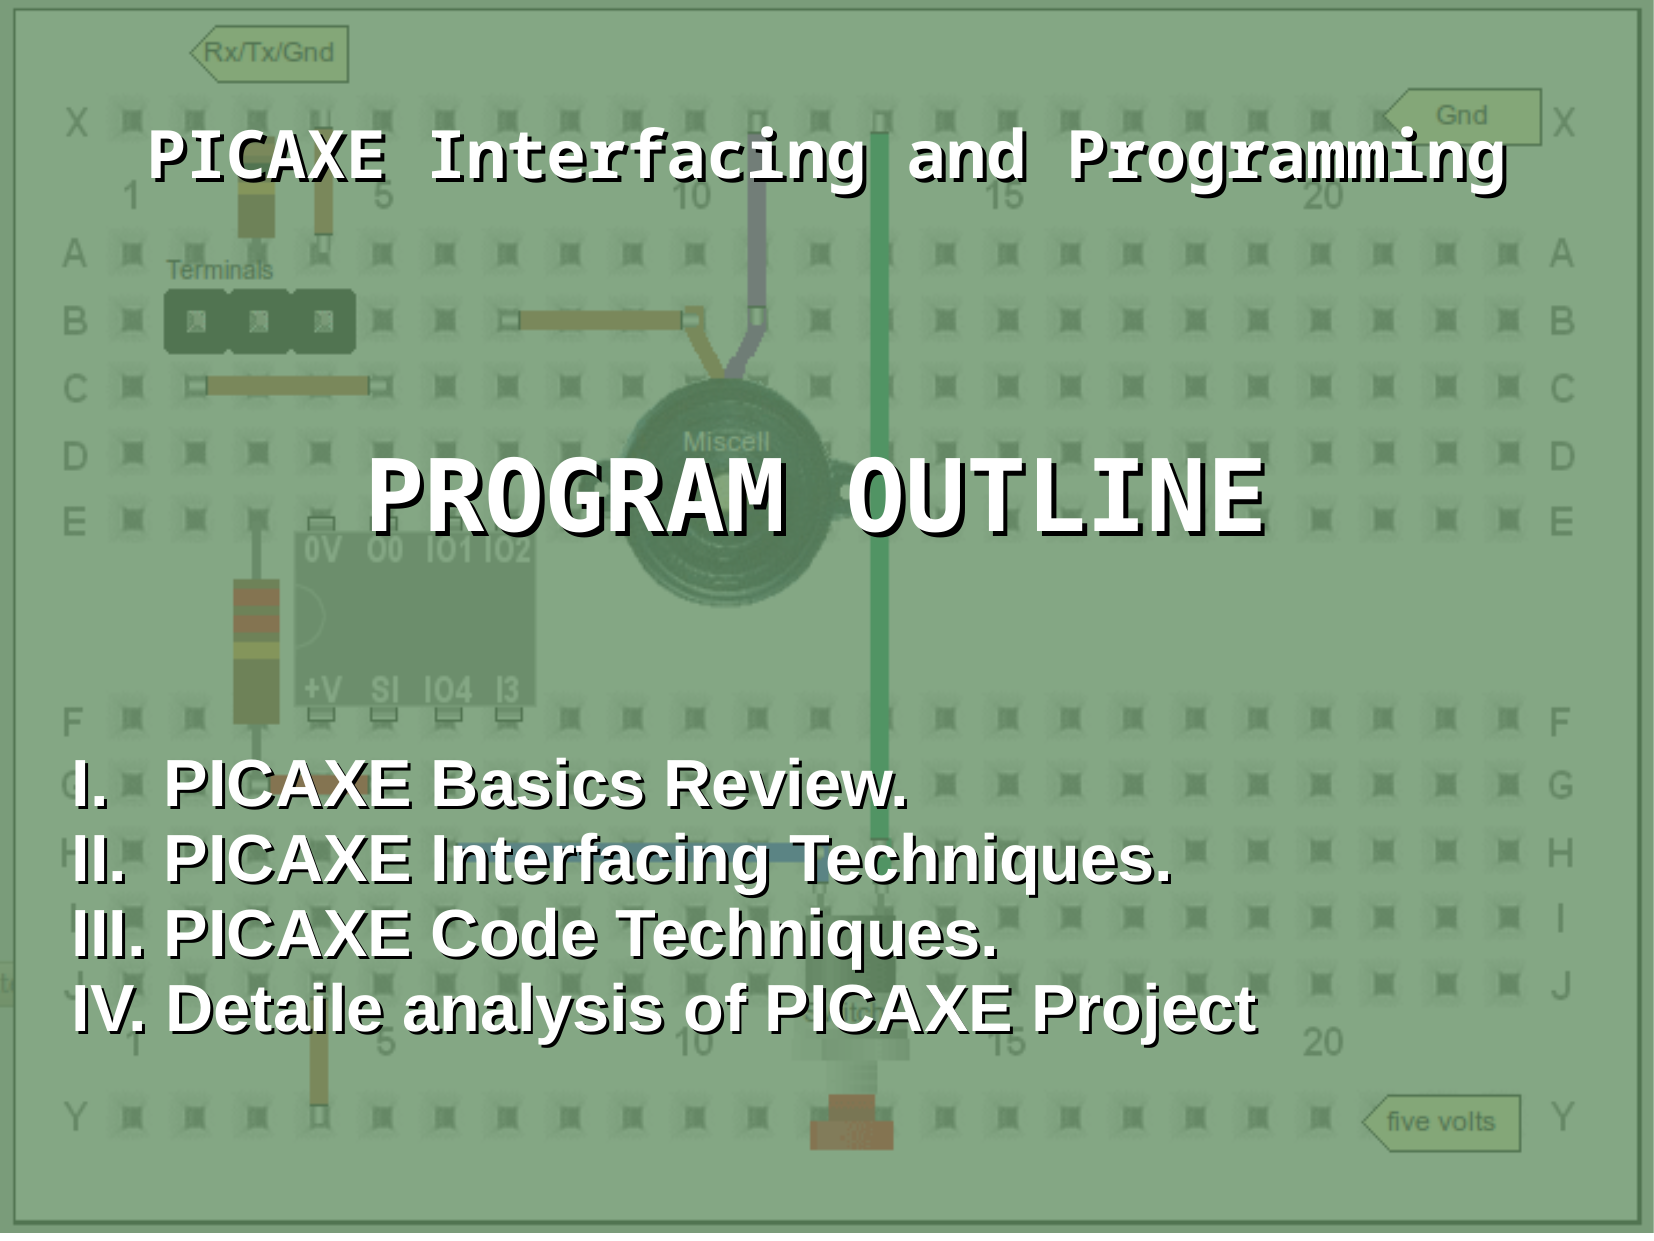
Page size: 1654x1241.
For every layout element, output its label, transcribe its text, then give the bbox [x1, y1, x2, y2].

text_box PROGRAM OUTLINE I. PICAXE Basics Review. II. PICAXE Interfacing Techniques. III. PICAXE Code Techniques. IV. Detaile analysis of PICAXE Project [71, 304, 1561, 1180]
title PICAXE Interfacing and Programming [82, 37, 1571, 269]
picture [0, 0, 1654, 1233]
